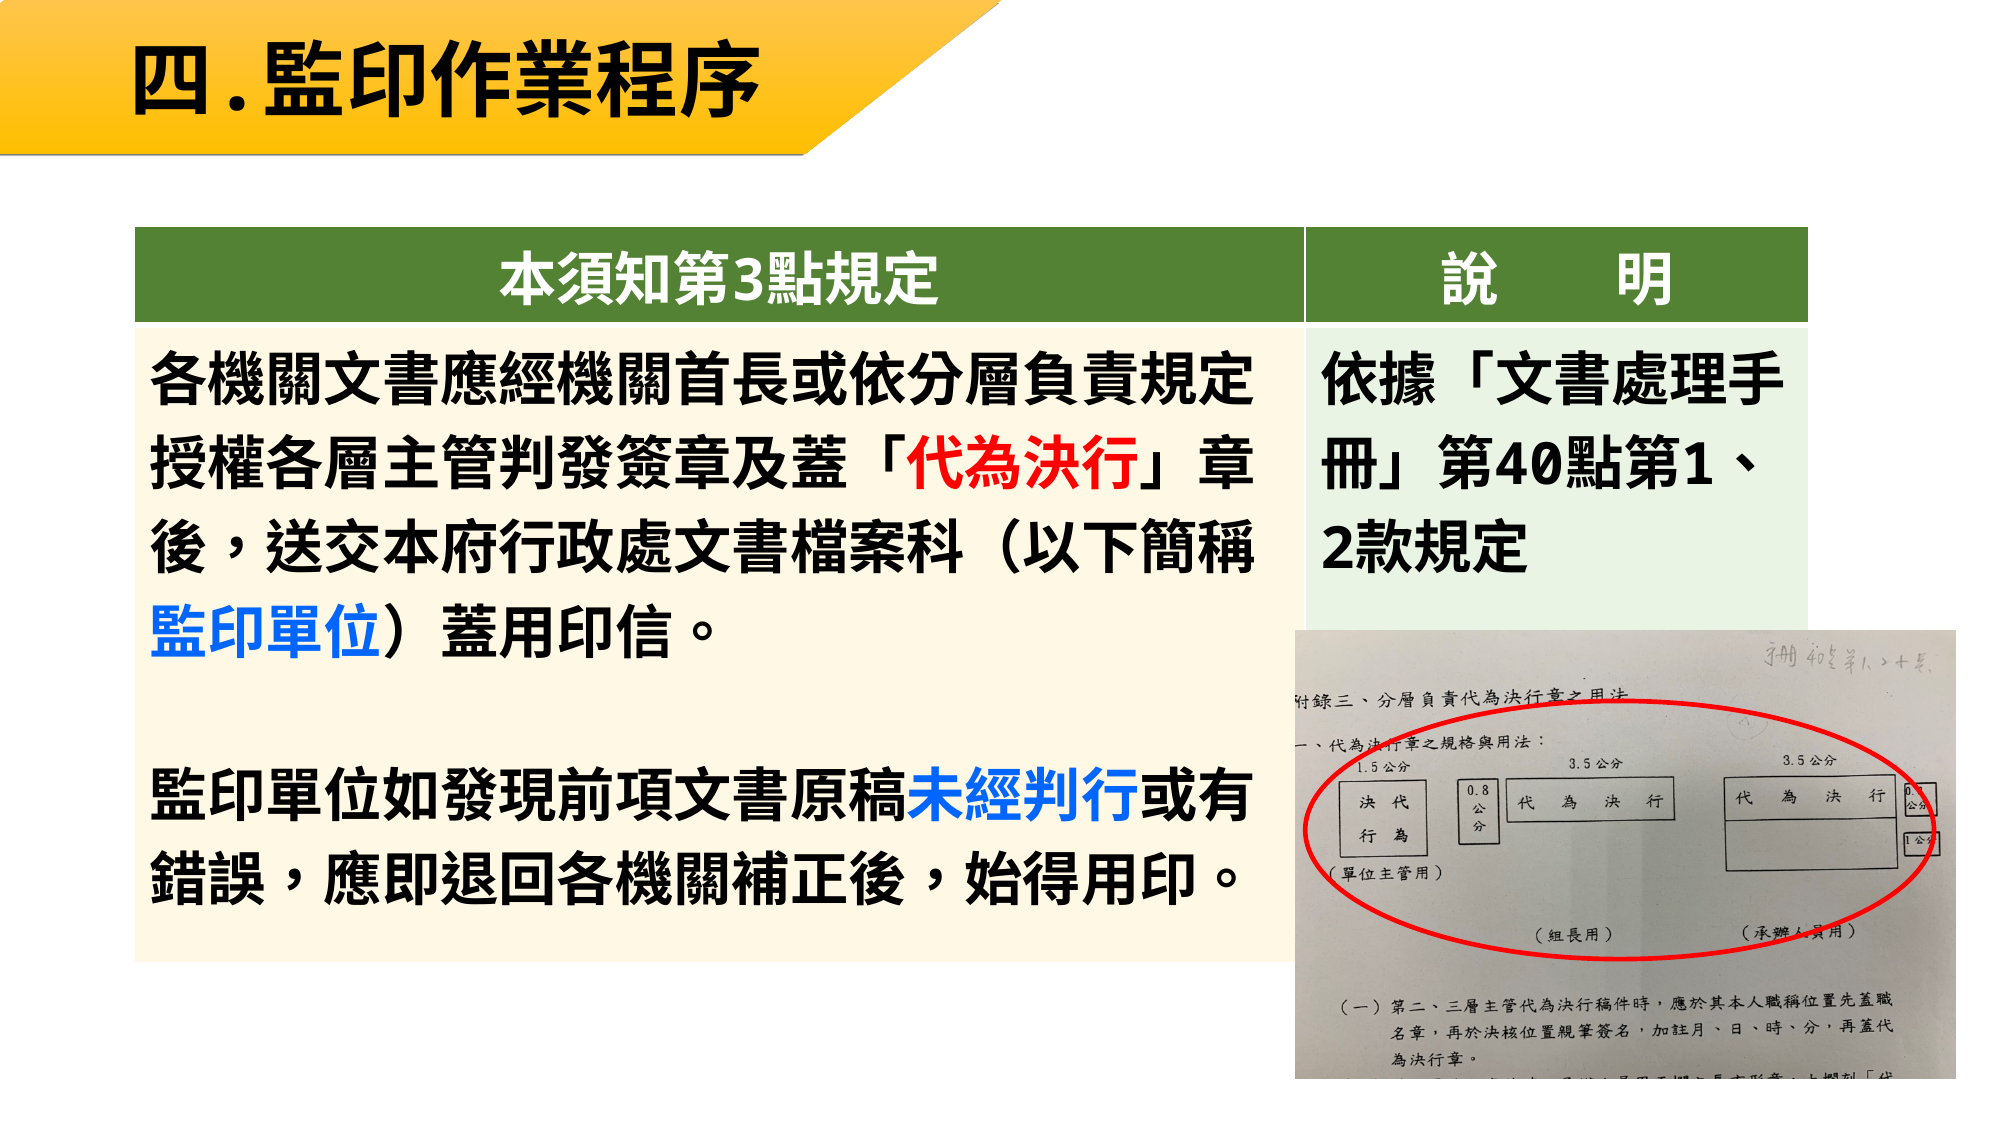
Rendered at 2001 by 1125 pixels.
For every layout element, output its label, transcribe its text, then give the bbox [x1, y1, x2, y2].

table_cell 各機關文書應經機關首長或依分層負責規定授權各層主管判發簽章及蓋「代為決行」章後，送交本府行政處文書檔案科（以下簡稱監印單位）蓋用印信。 監印單位如發現前項文書原稿未經判行或有錯誤，應即退回各機關補正後，始得用印。 [135, 328, 1304, 962]
table_cell 依據「文書處理手冊」第40點第1、2款規定 [1306, 328, 1808, 630]
picture [1295, 630, 1956, 1079]
text_box 四.監印作業程序 [0, 0, 1002, 155]
table_header 本須知第3點規定 [135, 227, 1304, 322]
table_header 說 明 [1306, 227, 1808, 322]
